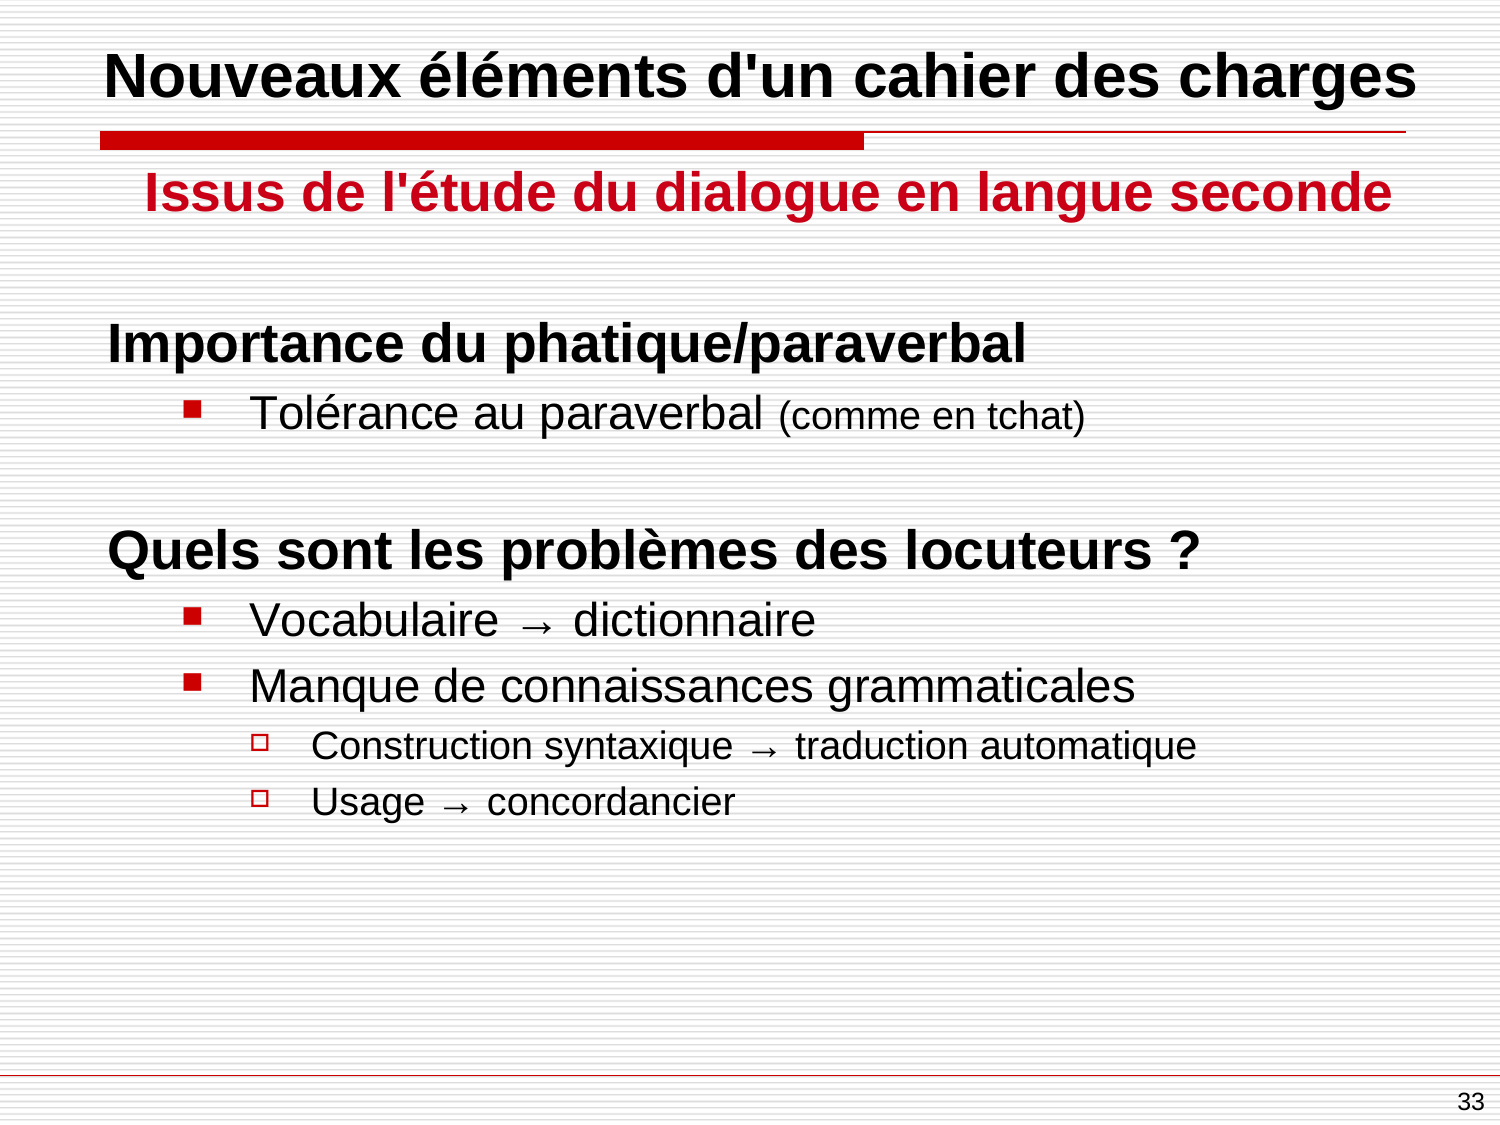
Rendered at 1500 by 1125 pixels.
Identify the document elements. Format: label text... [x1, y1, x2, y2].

list Issus de l'étude du dialogue en langue seconde Importance du phatique/paraverbal Tolérance au paraverbal (comme en tchat) Quels sont les problèmes des locuteurs ? Vocabulaire → dictionnaire Manque de connaissances grammaticales Construction syntaxique → traduction automatique Usage → concordancier [92, 153, 1447, 1010]
title Nouveaux éléments d'un cahier des charges [88, 33, 1500, 119]
picture [0, 1076, 1500, 1125]
picture [0, 0, 1500, 1075]
